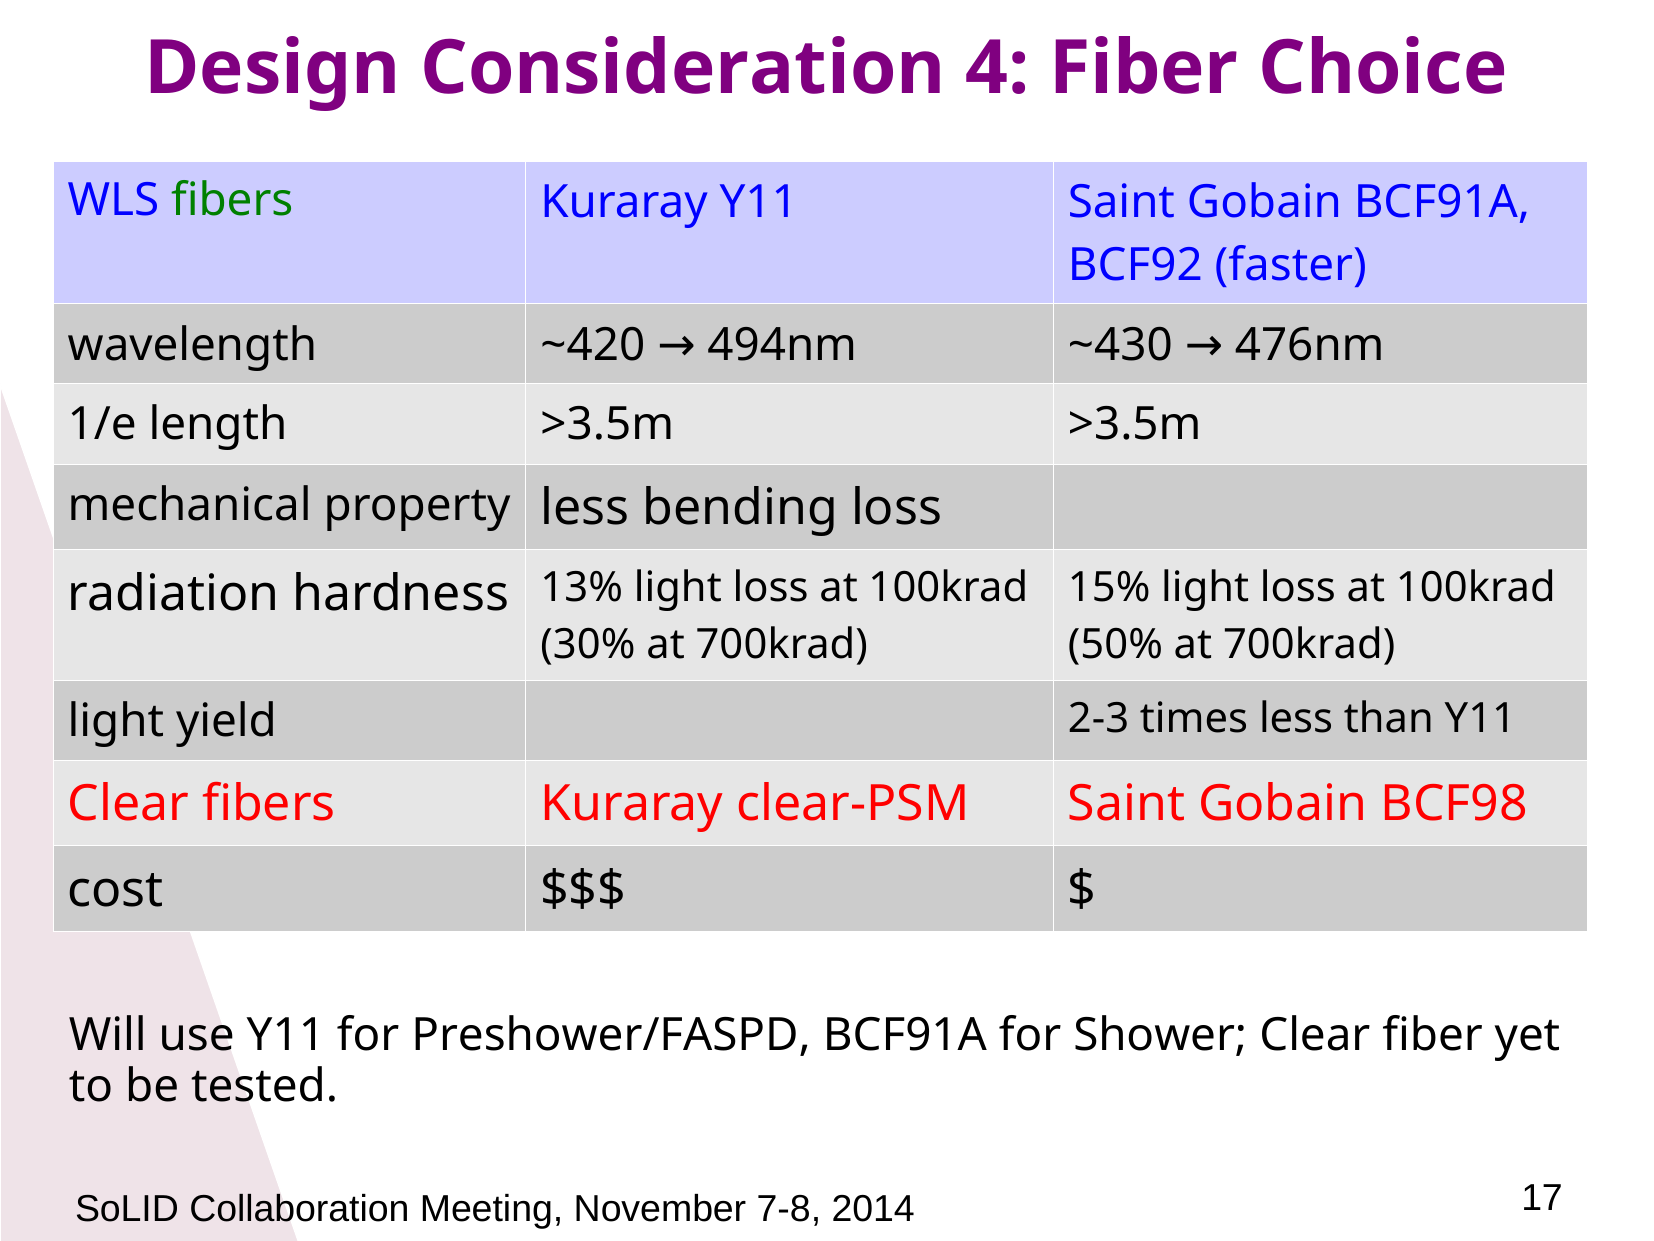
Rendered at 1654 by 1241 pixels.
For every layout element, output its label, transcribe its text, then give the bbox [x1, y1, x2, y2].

table_cell ~430 → 476nm [1054, 304, 1587, 383]
table_cell Kuraray clear-PSM [526, 761, 1053, 845]
table_header Saint Gobain BCF91A, BCF92 (faster) [1054, 162, 1587, 303]
table_cell >3.5m [526, 384, 1053, 464]
table_cell cost [54, 846, 525, 931]
table_cell 15% light loss at 100krad (50% at 700krad) [1054, 550, 1587, 680]
table_cell Saint Gobain BCF98 [1054, 761, 1587, 845]
table_cell 13% light loss at 100krad (30% at 700krad) [526, 550, 1053, 680]
table_cell mechanical property [54, 465, 525, 549]
table_cell light yield [54, 681, 525, 760]
table_cell radiation hardness [54, 550, 525, 680]
table_cell >3.5m [1054, 384, 1587, 464]
table_cell $$$ [526, 846, 1053, 931]
table_cell ~420 → 494nm [526, 304, 1053, 383]
table_cell [526, 681, 1053, 760]
table_cell less bending loss [526, 465, 1053, 549]
table_cell 1/e length [54, 384, 525, 464]
table_cell Clear fibers [54, 761, 525, 845]
text_box Design Consideration 4: Fiber Choice [0, 19, 1653, 202]
table_cell wavelength [54, 304, 525, 383]
table_cell $ [1054, 846, 1587, 931]
table_header Kuraray Y11 [526, 162, 1053, 303]
table_cell 2-3 times less than Y11 [1054, 681, 1587, 760]
table_header WLS fibers [54, 162, 525, 303]
text_box Will use Y11 for Preshower/FASPD, BCF91A for Shower; Clear fiber yet to be tested. [54, 1001, 1592, 1153]
table_cell [1054, 465, 1587, 549]
